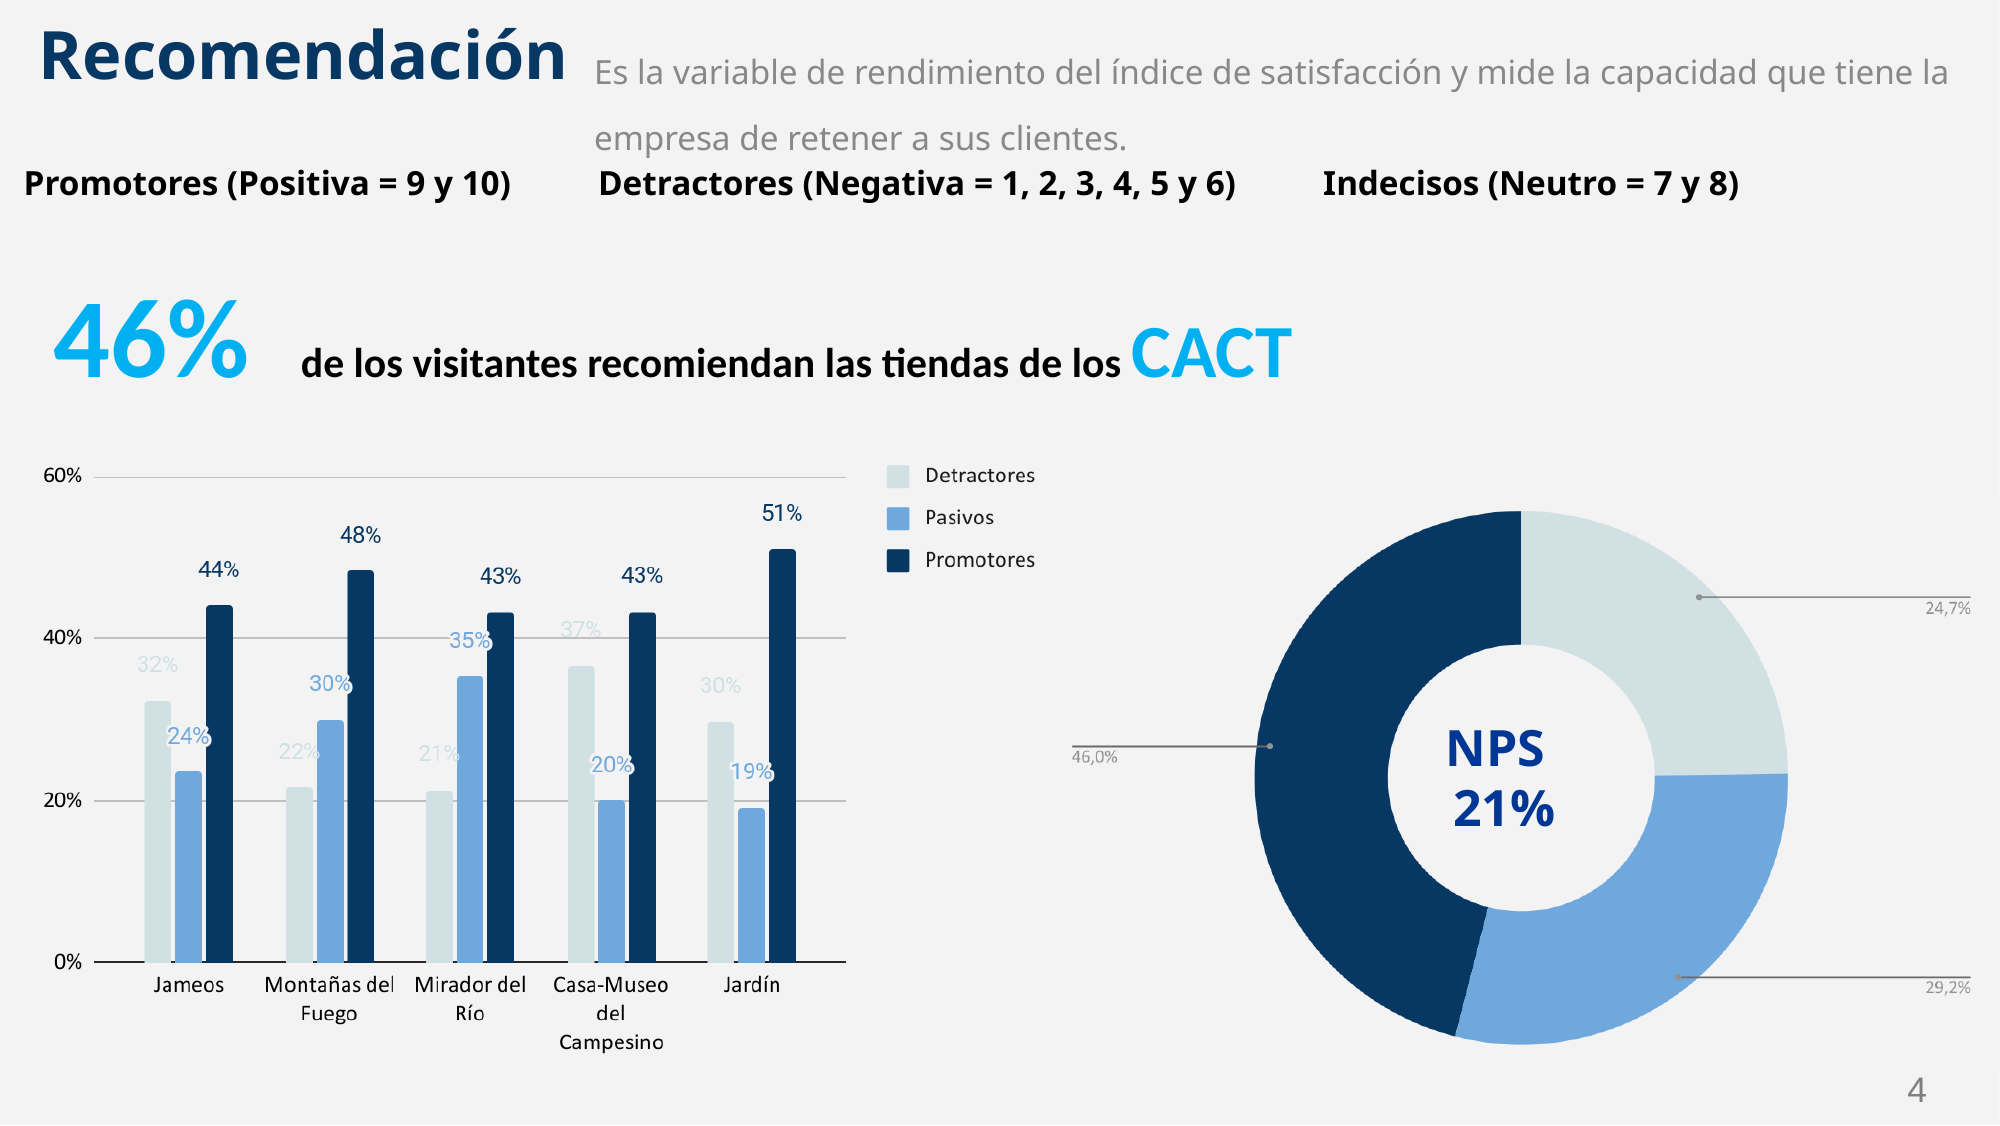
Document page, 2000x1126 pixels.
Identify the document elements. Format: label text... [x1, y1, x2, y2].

text_box Es la variable de rendimiento del índice de satisfacción y mide la capacidad que tiene la empresa de retener a sus clientes. [531, 0, 2000, 277]
text_box Recomendación [38, 0, 531, 106]
text_box Promotores (Positiva = 9 y 10) Detractores (Negativa = 1, 2, 3, 4, 5 y 6) Indecisos (Neutro = 7 y 8) [23, 128, 531, 235]
slide_number <number> [1478, 1058, 1945, 1119]
text_box 46% de los visitantes recomiendan las tiendas de los CACT [38, 257, 1375, 410]
text_box NPS 21% [1445, 716, 1563, 837]
picture [10, 432, 2000, 1087]
